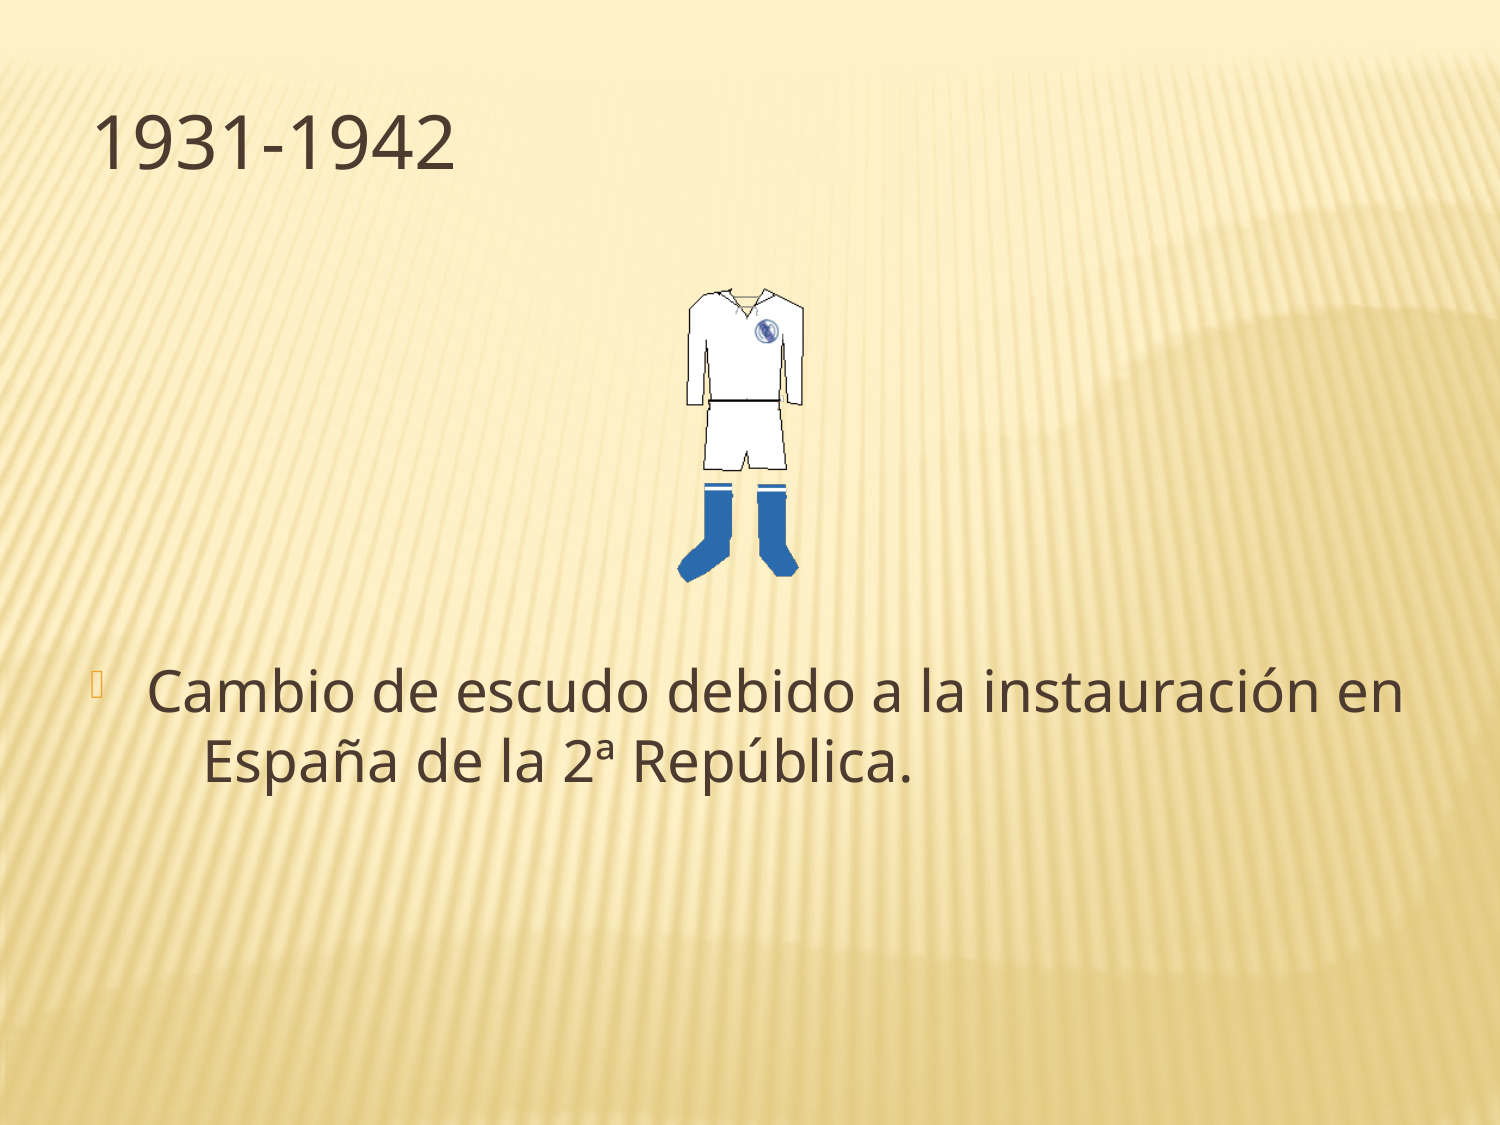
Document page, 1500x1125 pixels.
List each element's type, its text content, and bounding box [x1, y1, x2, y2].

list Cambio de escudo debido a la instauración en España de la 2ª República. [75, 646, 1426, 1006]
title 1931-1942 [75, 45, 1426, 234]
picture [652, 262, 848, 622]
